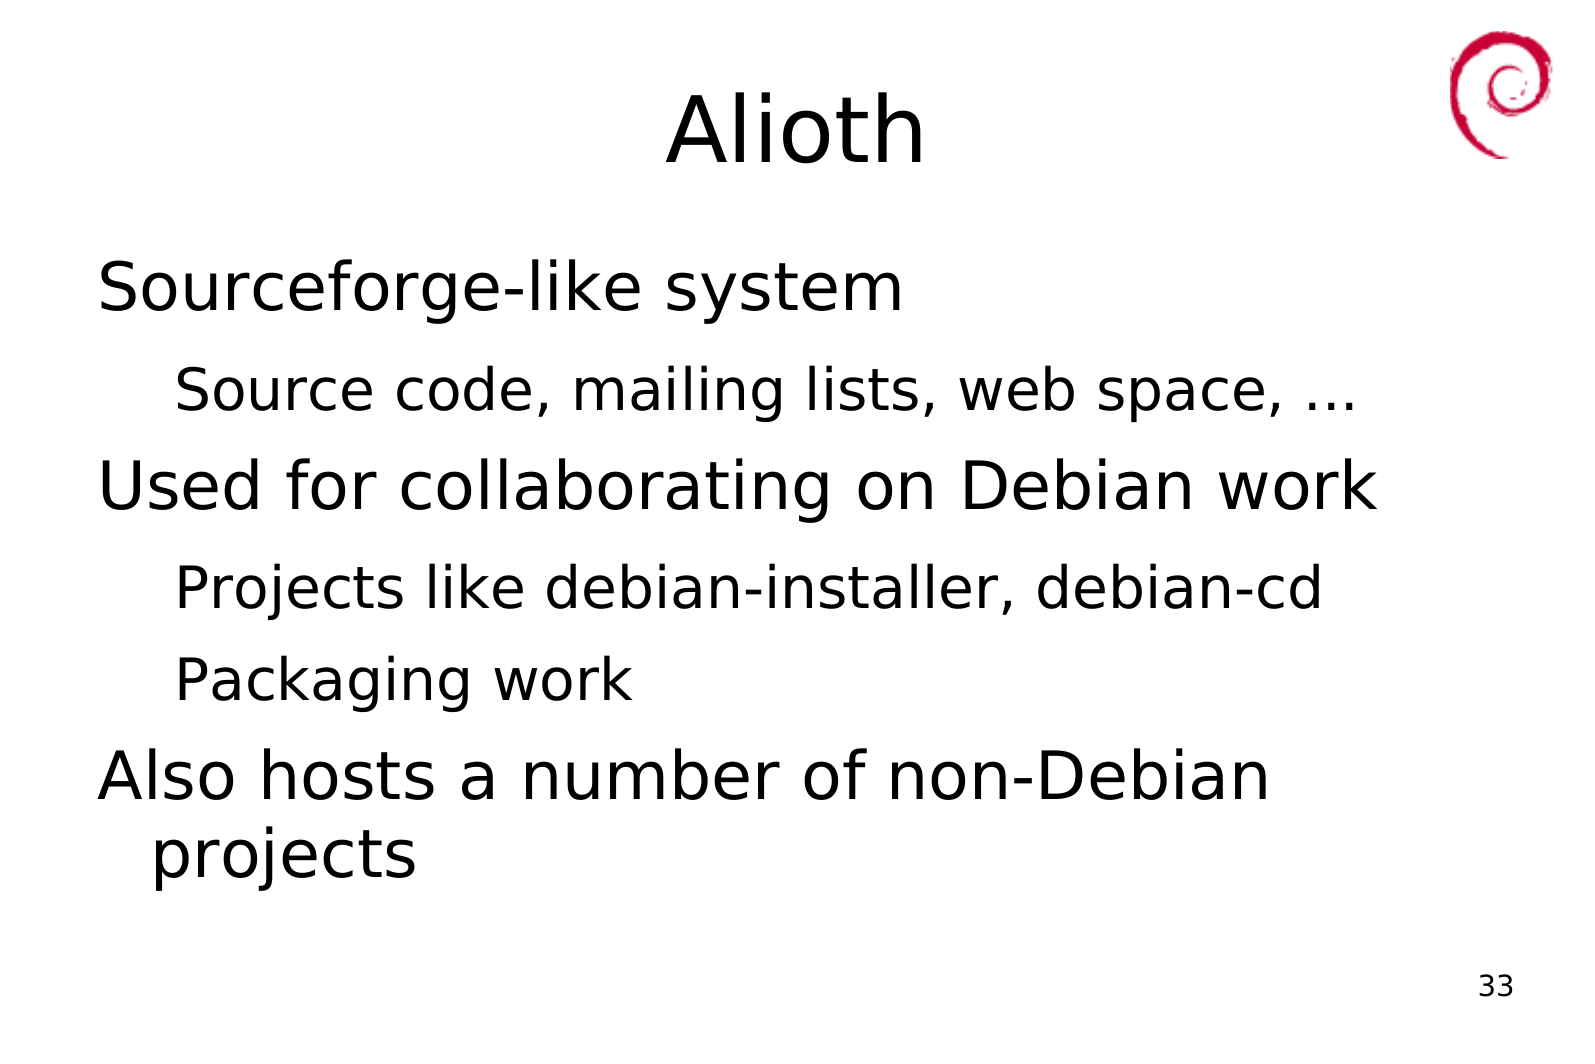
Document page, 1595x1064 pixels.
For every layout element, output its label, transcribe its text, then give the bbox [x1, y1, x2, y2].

picture [1450, 31, 1555, 159]
title Alioth [79, 42, 1515, 221]
list Sourceforge-like system Source code, mailing lists, web space, ... Used for collaborating on Debian work Projects like debian-installer, debian-cd Packaging work Also hosts a number of non-Debian projects [79, 248, 1515, 951]
